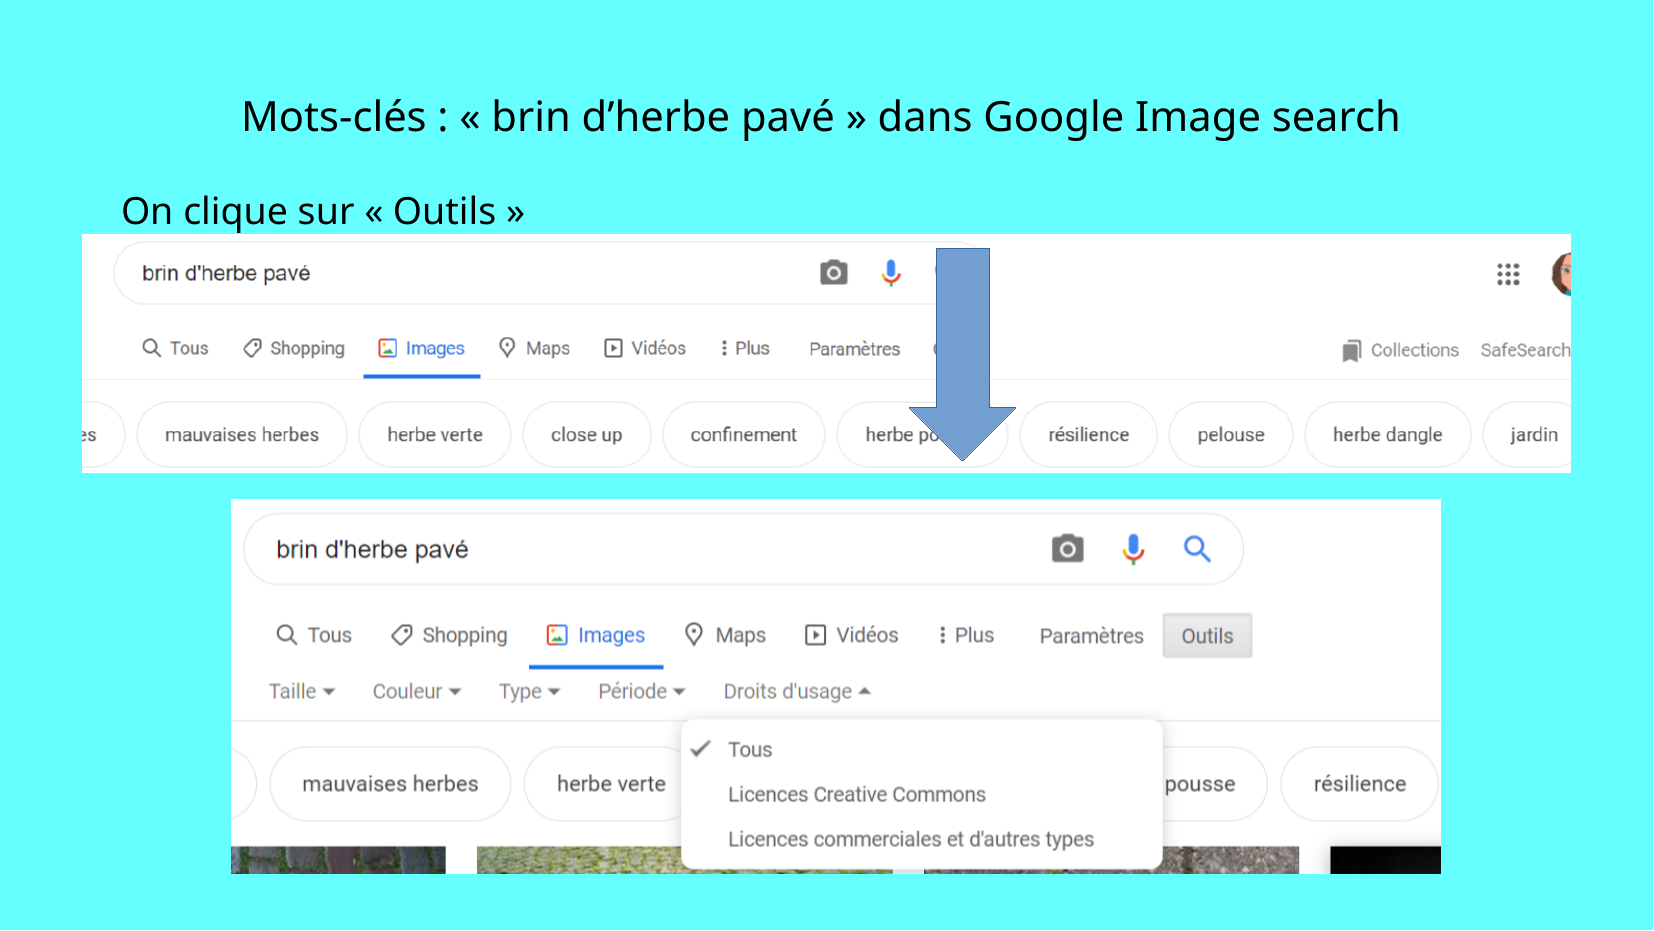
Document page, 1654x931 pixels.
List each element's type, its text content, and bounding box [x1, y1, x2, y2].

picture [231, 499, 1441, 875]
title Mots-clés : « brin d’herbe pavé » dans Google Image search [82, 37, 1571, 193]
text_box [909, 248, 1016, 461]
picture [82, 234, 1571, 473]
text_box On clique sur « Outils » [106, 177, 559, 245]
